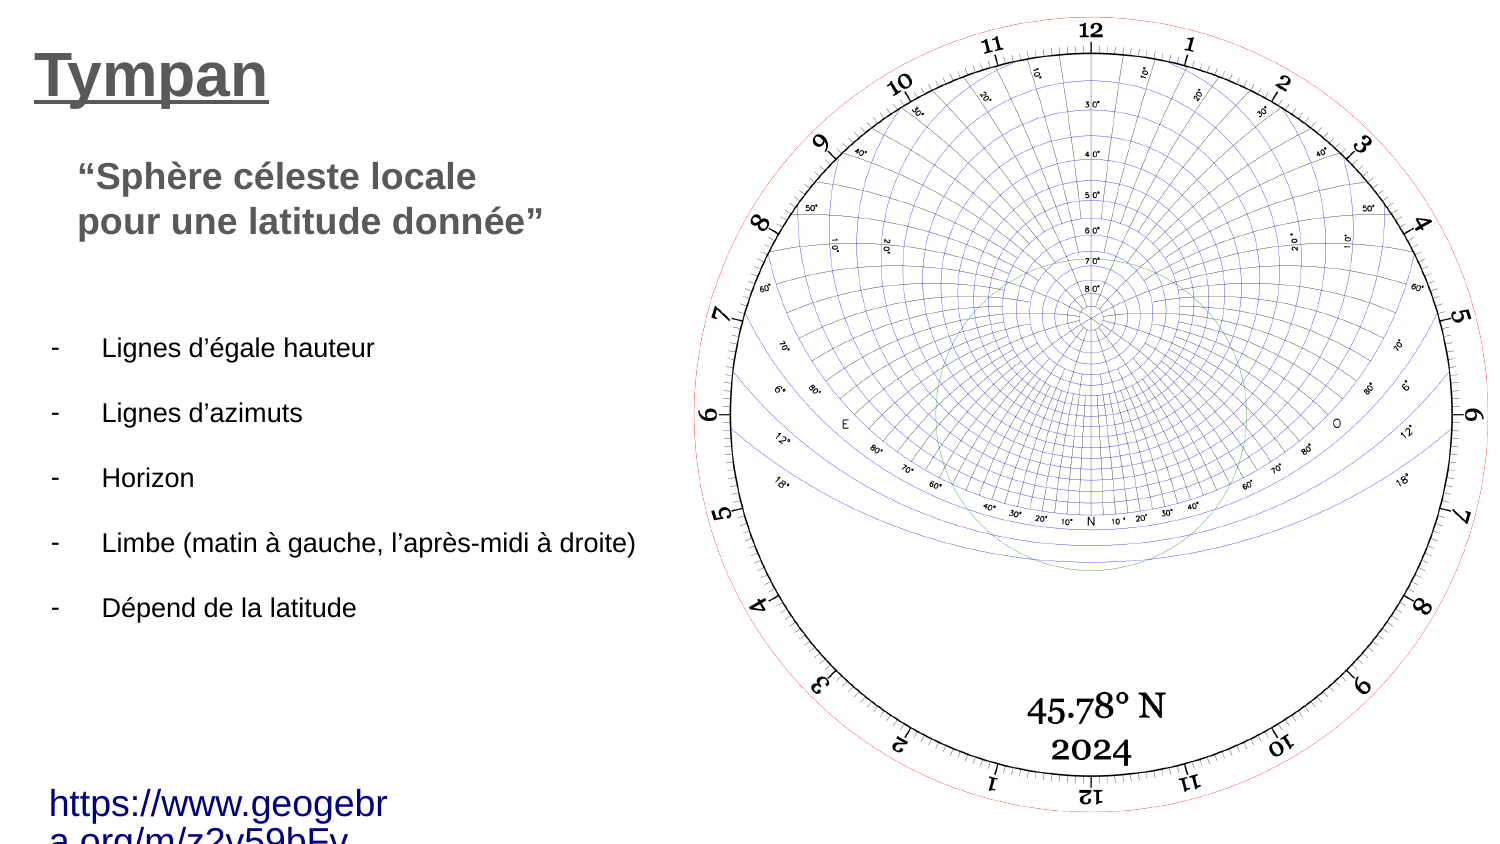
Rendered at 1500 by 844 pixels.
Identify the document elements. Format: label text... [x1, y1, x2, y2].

text_box Tympan [19, 19, 709, 146]
picture [694, 17, 1488, 812]
text_box https://www.geogebra.org/m/z2v59bFv [33, 764, 415, 840]
text_box “Sphère céleste locale pour une latitude donnée” [62, 137, 565, 315]
text_box Lignes d’égale hauteur Lignes d’azimuts Horizon Limbe (matin à gauche, l’après-midi à droite) Dépend de la latitude [11, 315, 672, 652]
